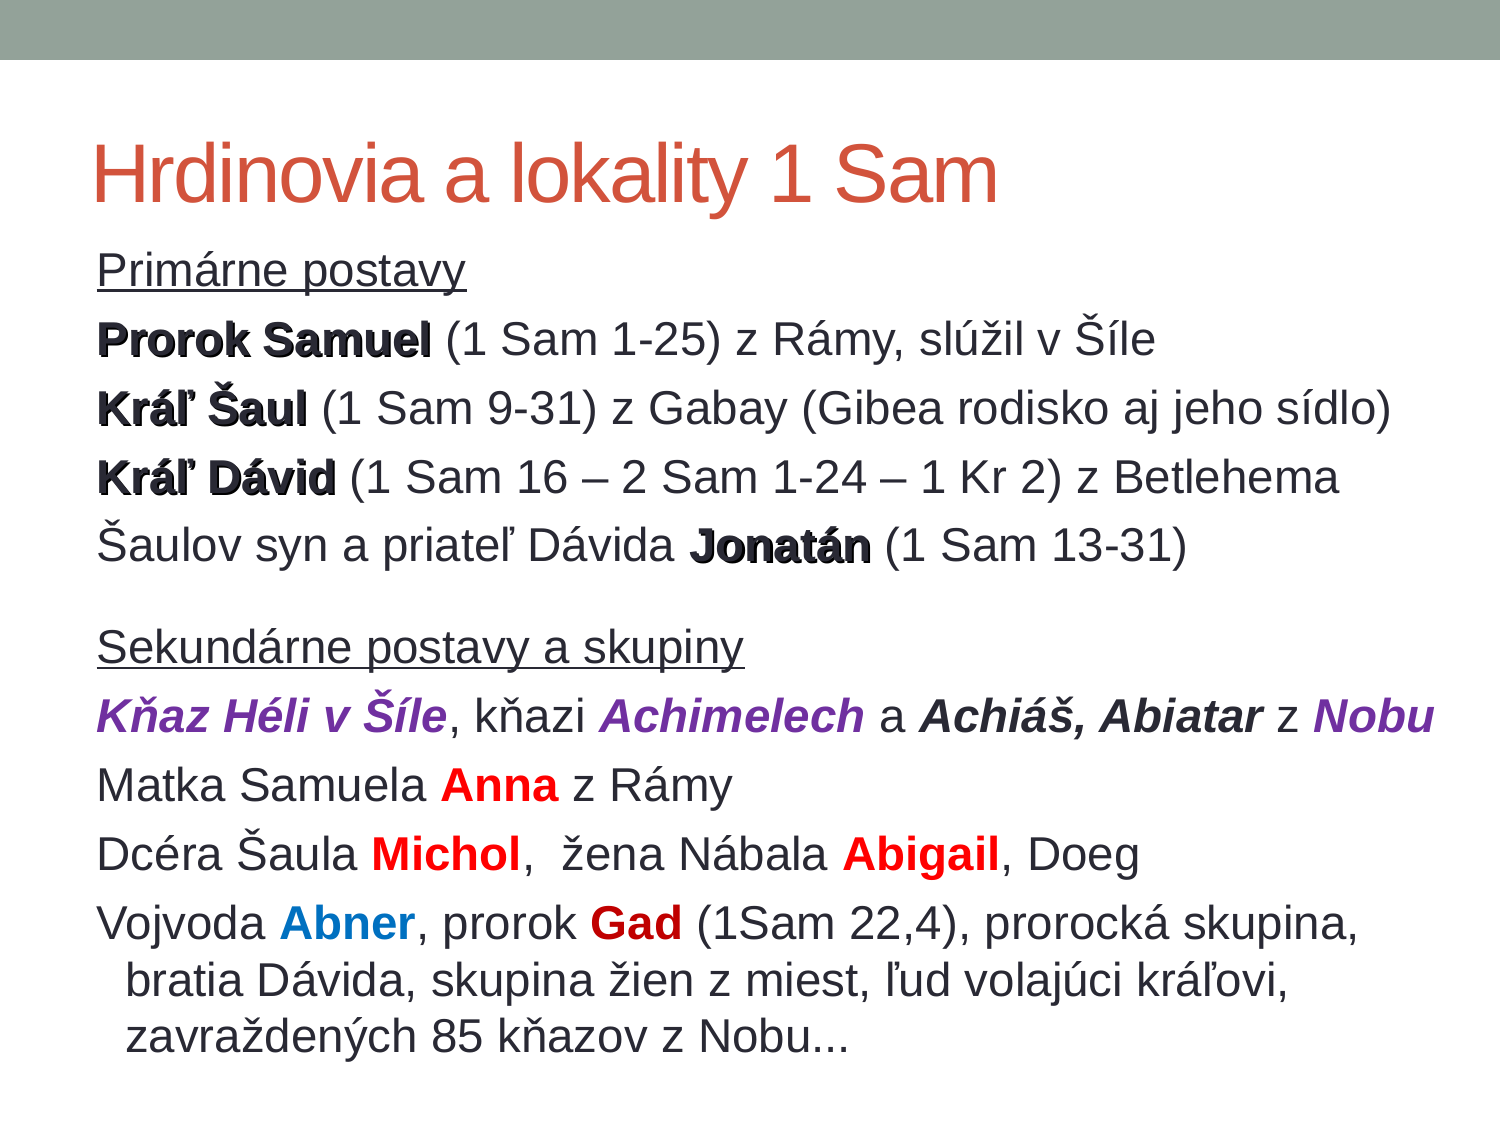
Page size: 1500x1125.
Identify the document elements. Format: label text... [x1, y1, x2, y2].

list Primárne postavy Prorok Samuel (1 Sam 1-25) z Rámy, slúžil v Šíle Kráľ Šaul (1 Sam 9-31) z Gabay (Gibea rodisko aj jeho sídlo) Kráľ Dávid (1 Sam 16 – 2 Sam 1-24 – 1 Kr 2) z Betlehema Šaulov syn a priateľ Dávida Jonatán (1 Sam 13-31) Sekundárne postavy a skupiny Kňaz Héli v Šíle, kňazi Achimelech a Achiáš, Abiatar z Nobu Matka Samuela Anna z Rámy Dcéra Šaula Michol, žena Nábala Abigail, Doeg Vojvoda Abner, prorok Gad (1Sam 22,4), prorocká skupina, bratia Dávida, skupina žien z miest, ľud volajúci kráľovi, zavraždených 85 kňazov z Nobu... [53, 231, 1500, 1083]
title Hrdinovia a lokality 1 Sam [75, 87, 1426, 231]
